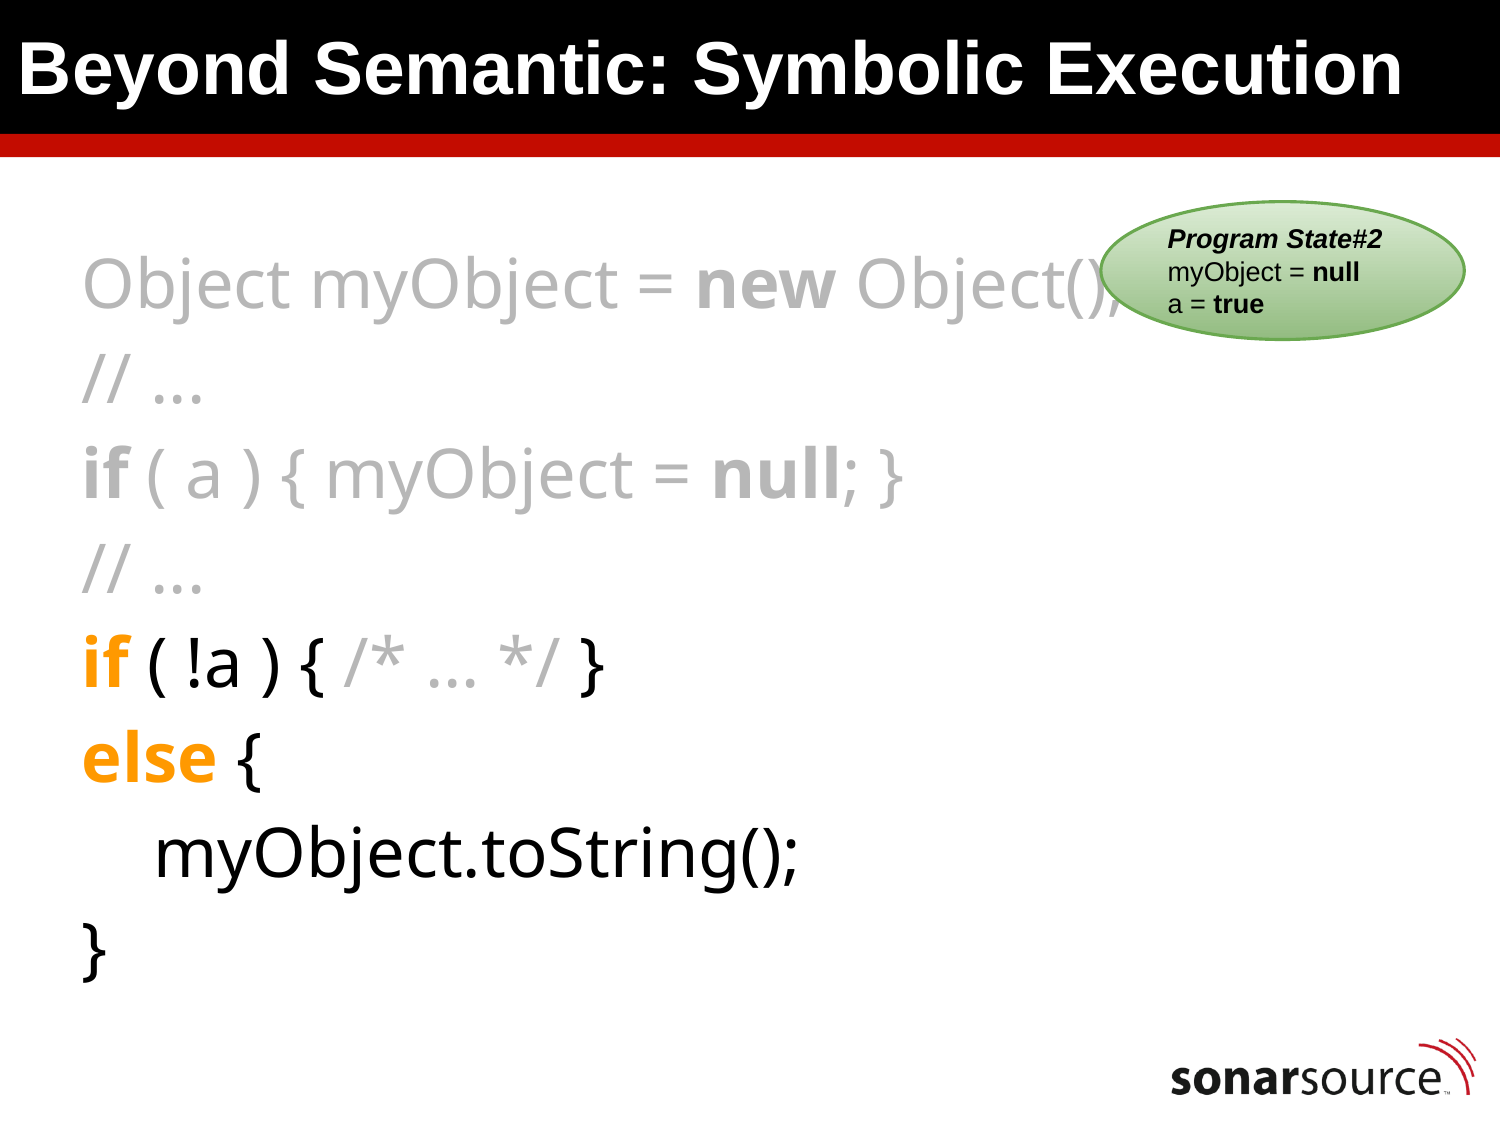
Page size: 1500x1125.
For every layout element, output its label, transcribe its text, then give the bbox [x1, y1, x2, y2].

picture [1167, 1033, 1480, 1099]
text_box Object myObject = new Object(); // ... if ( a ) { myObject = null; } // ... if ( !a ) { /* … */ } else { myObject.toString(); } [67, 214, 1293, 992]
text_box Program State#2 myObject = null a = true [1100, 201, 1465, 340]
text_box Beyond Semantic: Symbolic Execution [18, 6, 1465, 123]
